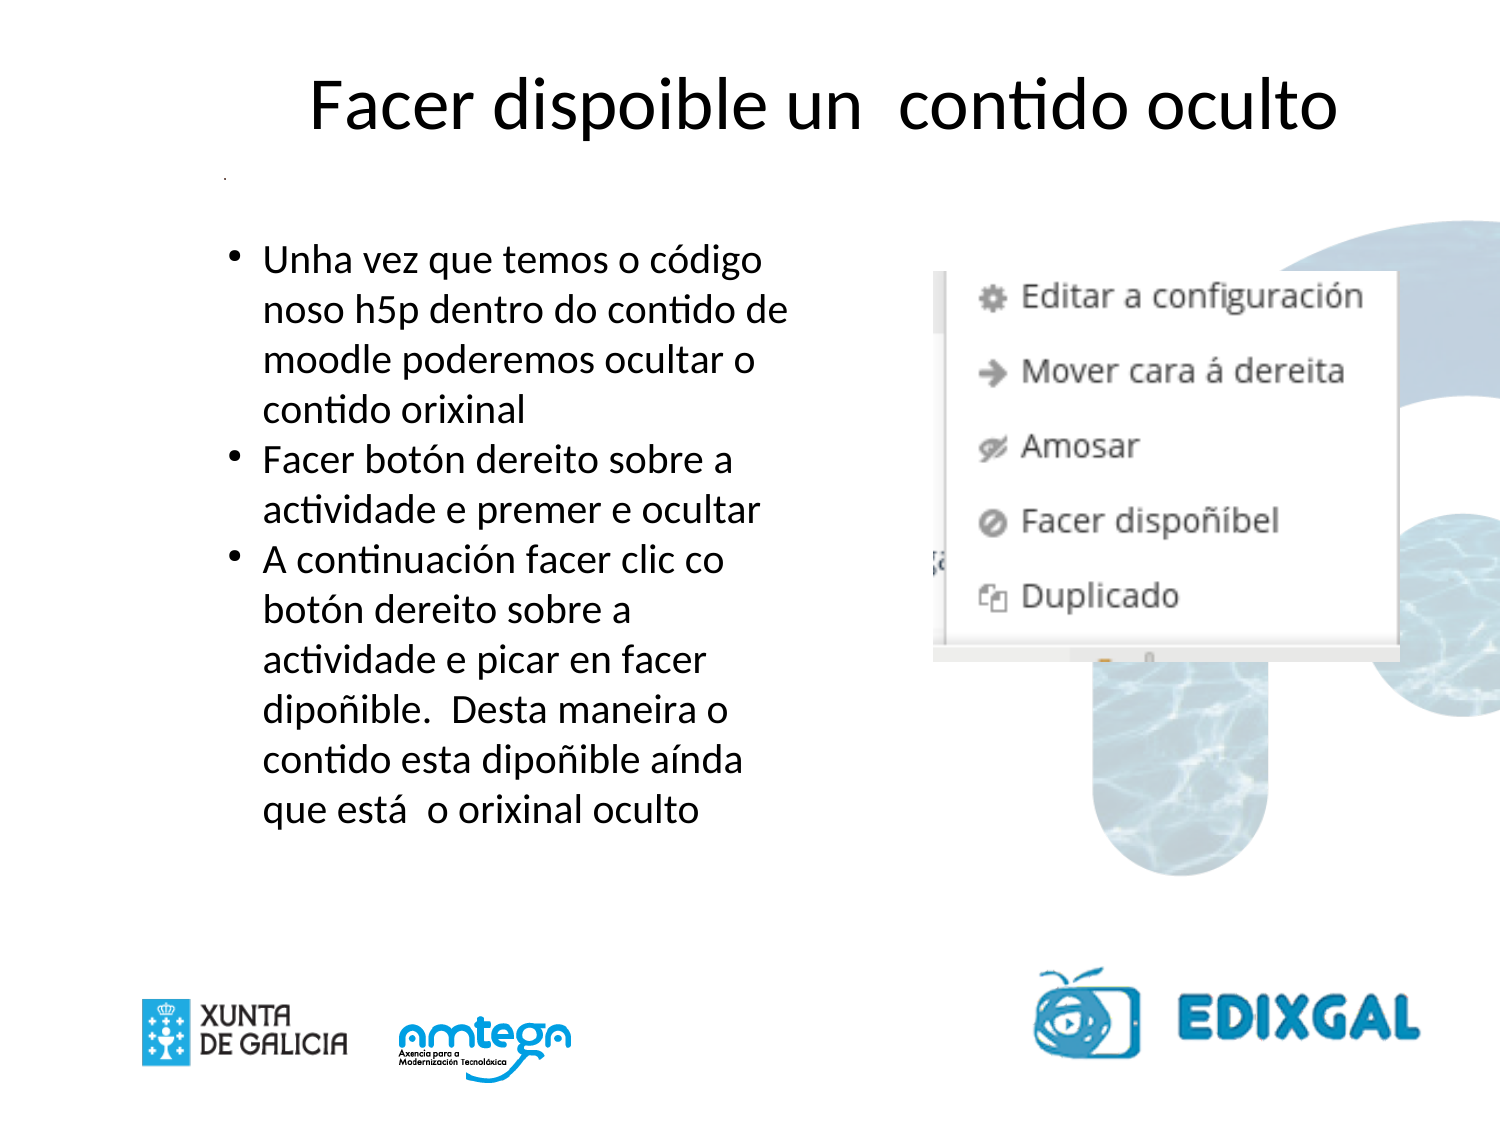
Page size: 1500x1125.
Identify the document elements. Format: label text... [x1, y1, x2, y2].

picture [1027, 966, 1430, 1063]
picture [933, 149, 1500, 926]
text_box Unha vez que temos o código noso h5p dentro do contido de moodle poderemos ocultar o contido orixinal Facer botón dereito sobre a actividade e premer e ocultar A continuación facer clic co botón dereito sobre a actividade e picar en facer dipoñible. Desta maneira o contido esta dipoñible aínda que está o orixinal oculto [212, 224, 827, 840]
picture [375, 996, 586, 1102]
picture [105, 978, 372, 1079]
text_box Facer dispoible un contido oculto [295, 47, 1394, 243]
